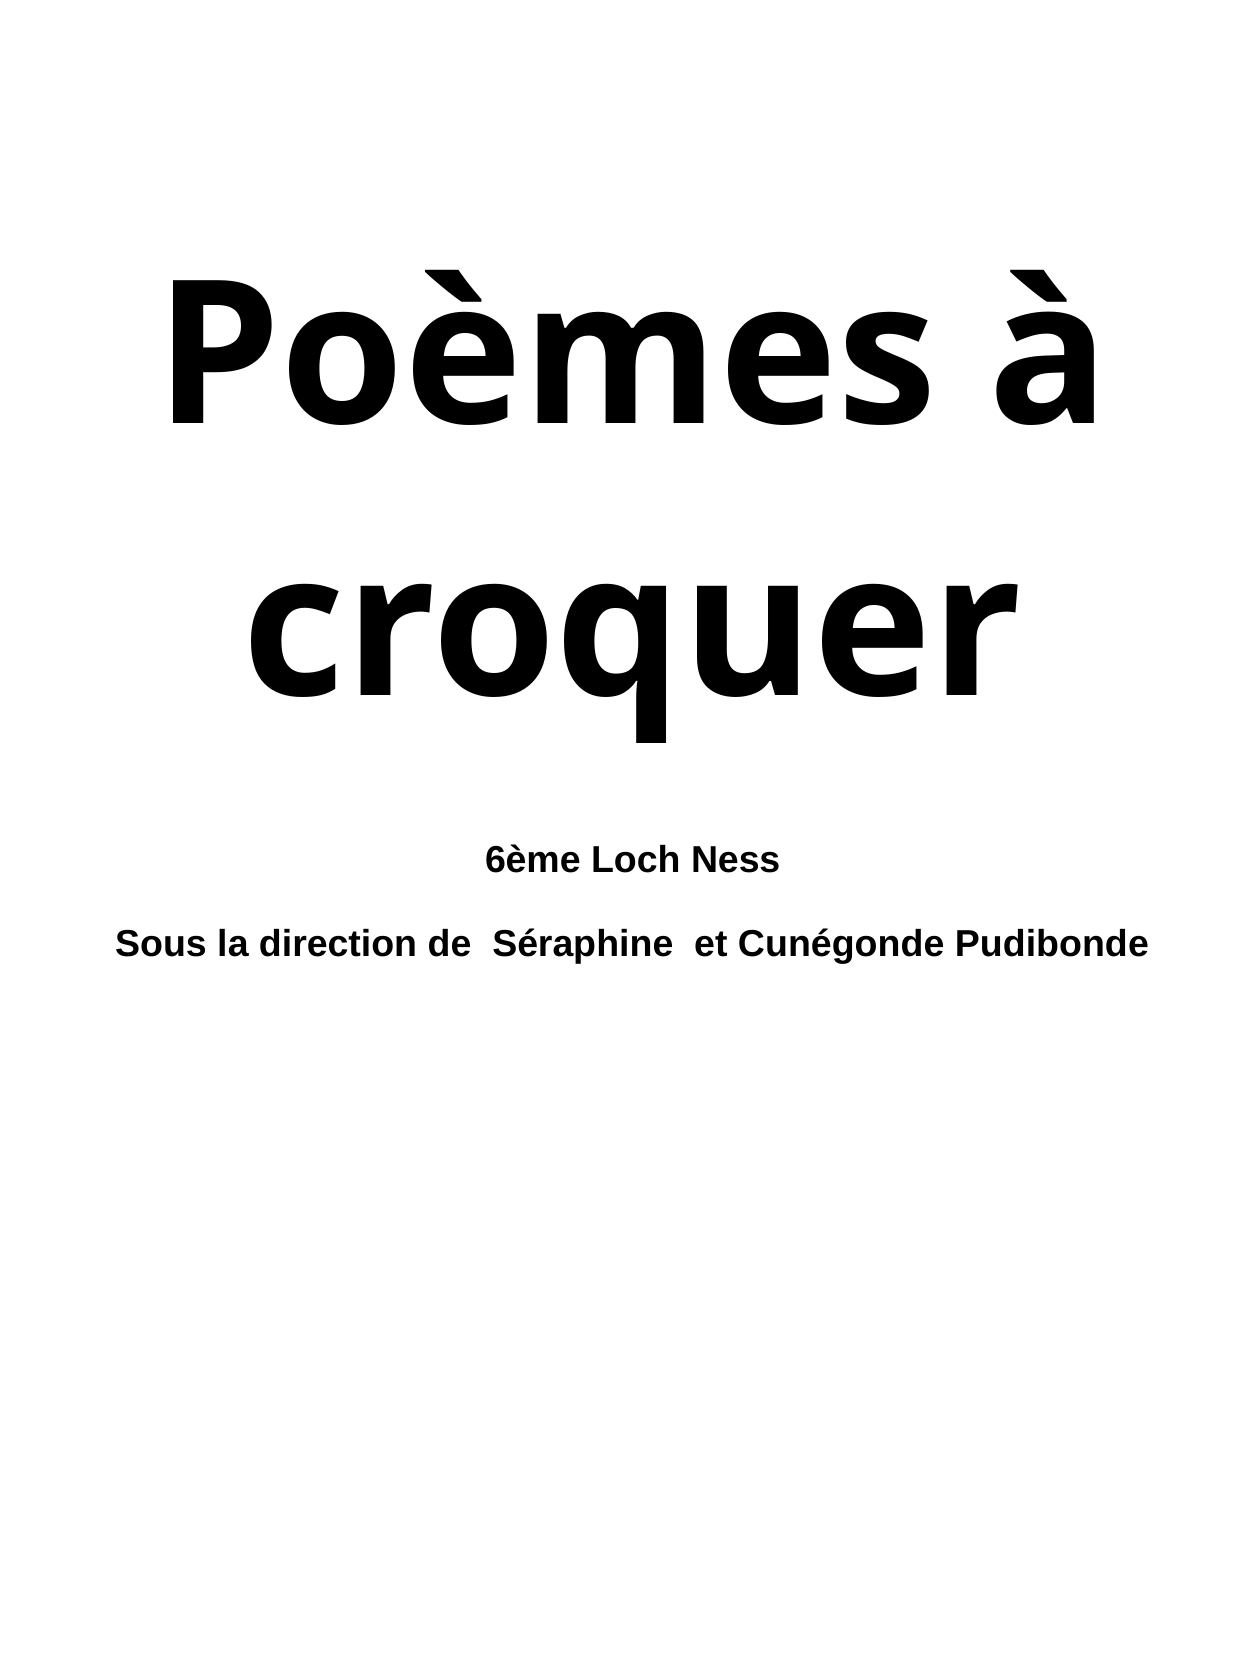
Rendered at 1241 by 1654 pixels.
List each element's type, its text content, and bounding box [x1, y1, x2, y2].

text_box Poèmes à croquer 6ème Loch Ness Sous la direction de Séraphine et Cunégonde Pudibonde Editions Thérence Magnier Collection des mille et un rêves [86, 118, 1179, 1654]
